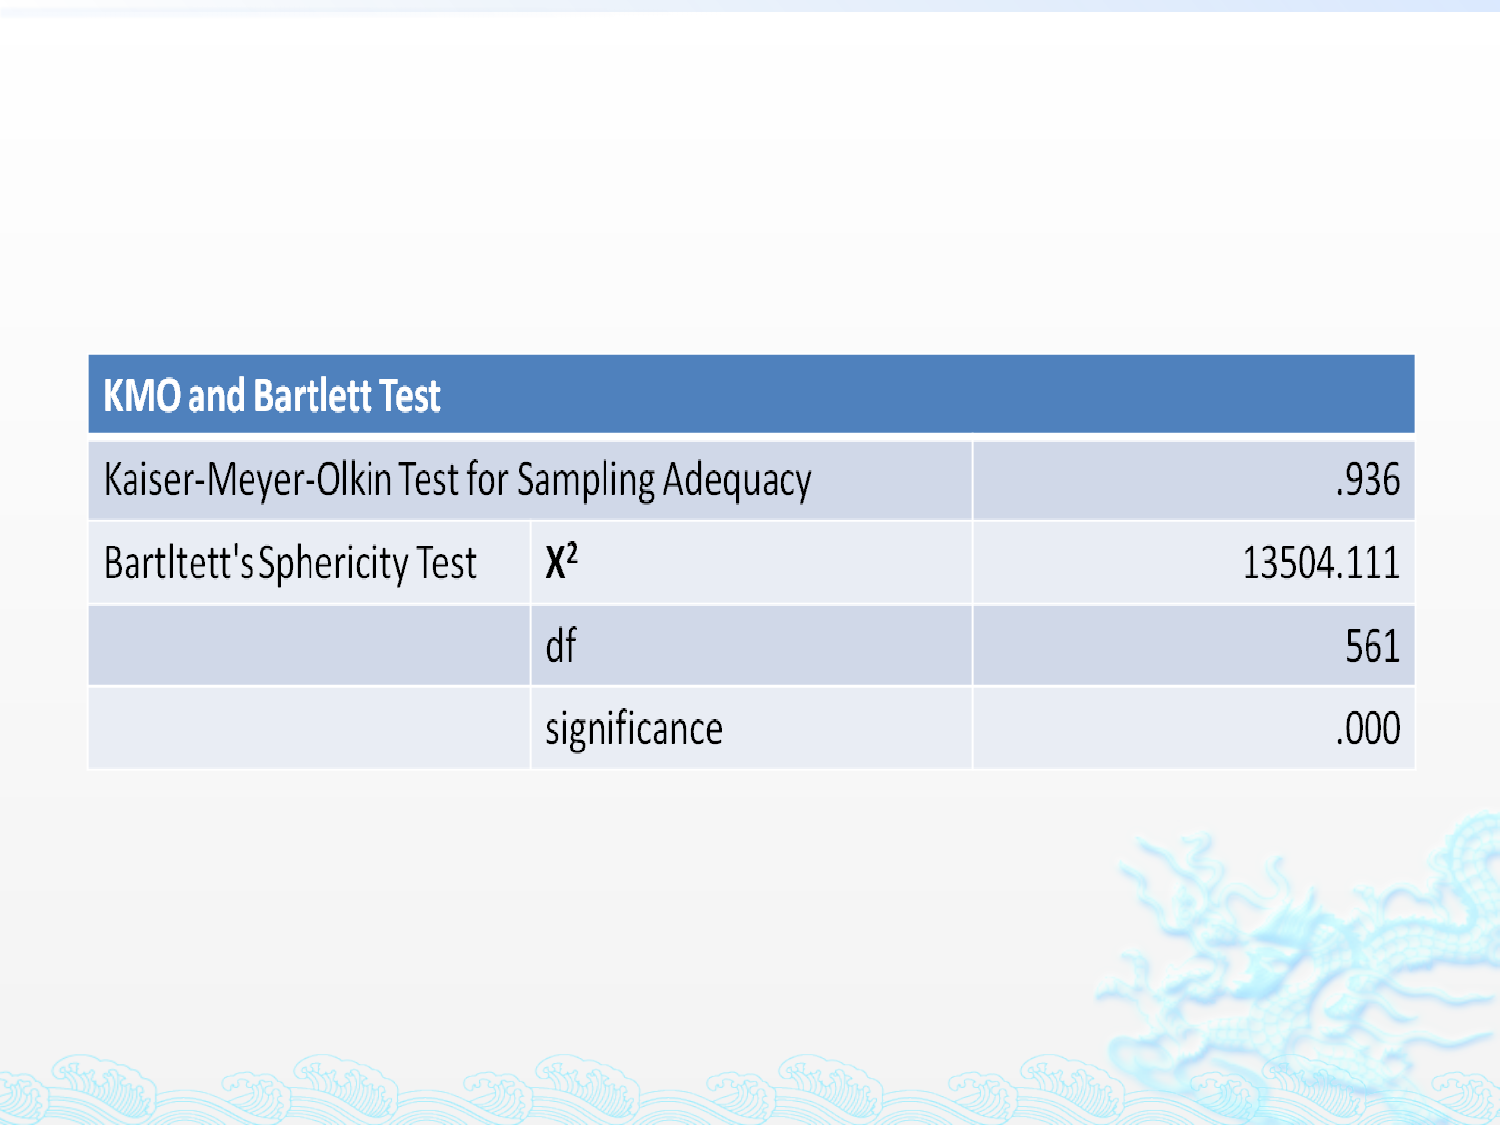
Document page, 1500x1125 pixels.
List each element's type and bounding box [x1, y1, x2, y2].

picture [0, 806, 1500, 1125]
picture [76, 338, 1427, 787]
